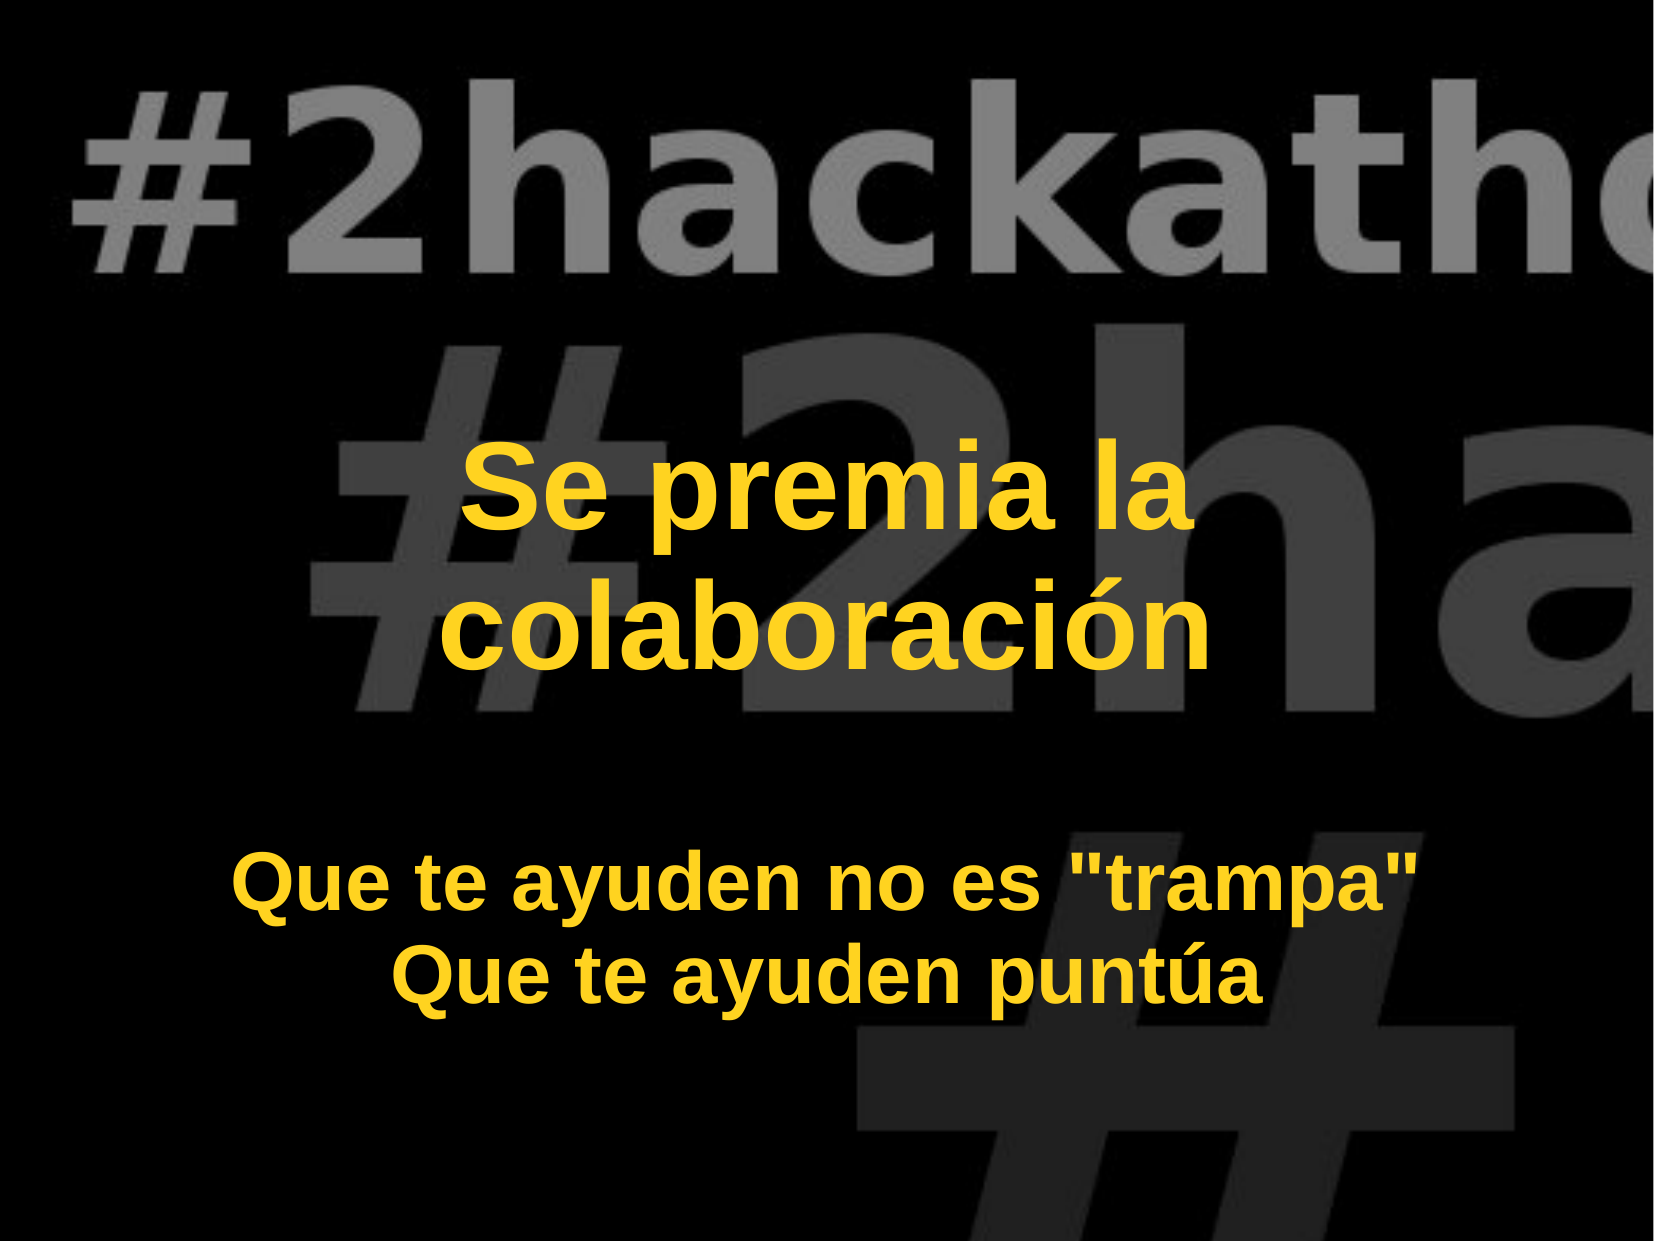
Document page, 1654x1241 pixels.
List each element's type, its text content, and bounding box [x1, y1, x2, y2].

subtitle Se premia la colaboración Que te ayuden no es "trampa" Que te ayuden puntúa [82, 0, 1571, 1162]
picture [0, 0, 1654, 1241]
